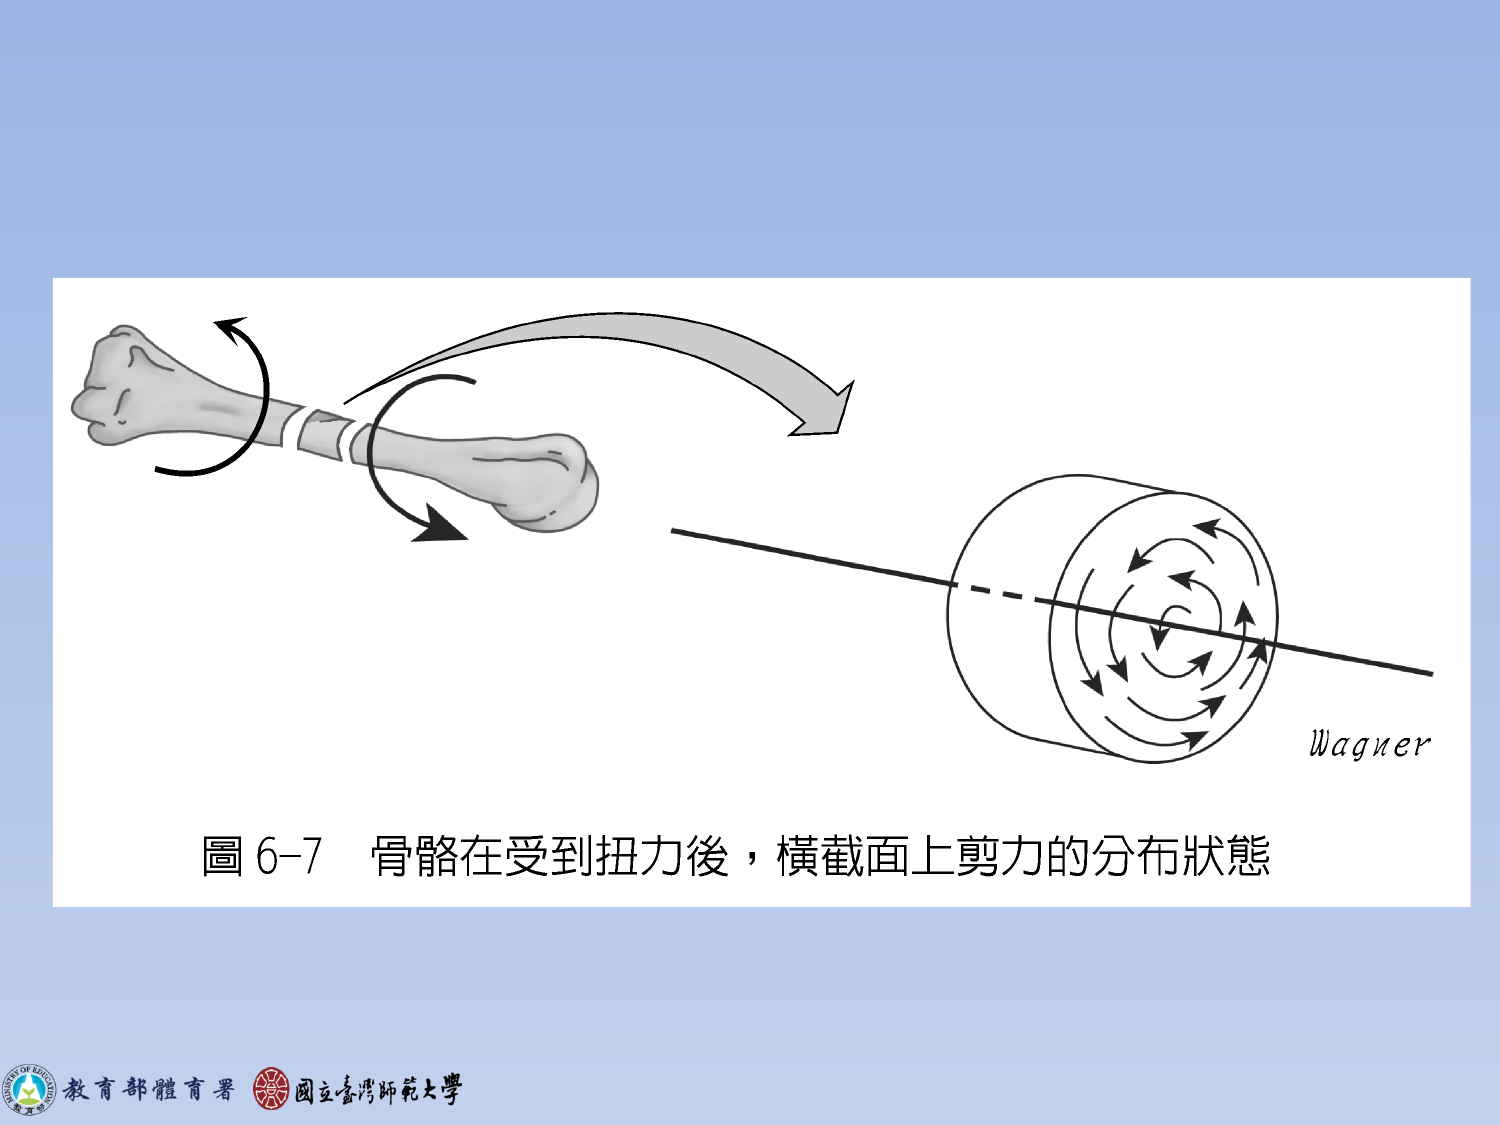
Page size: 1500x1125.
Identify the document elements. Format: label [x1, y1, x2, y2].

picture [52, 278, 1471, 907]
